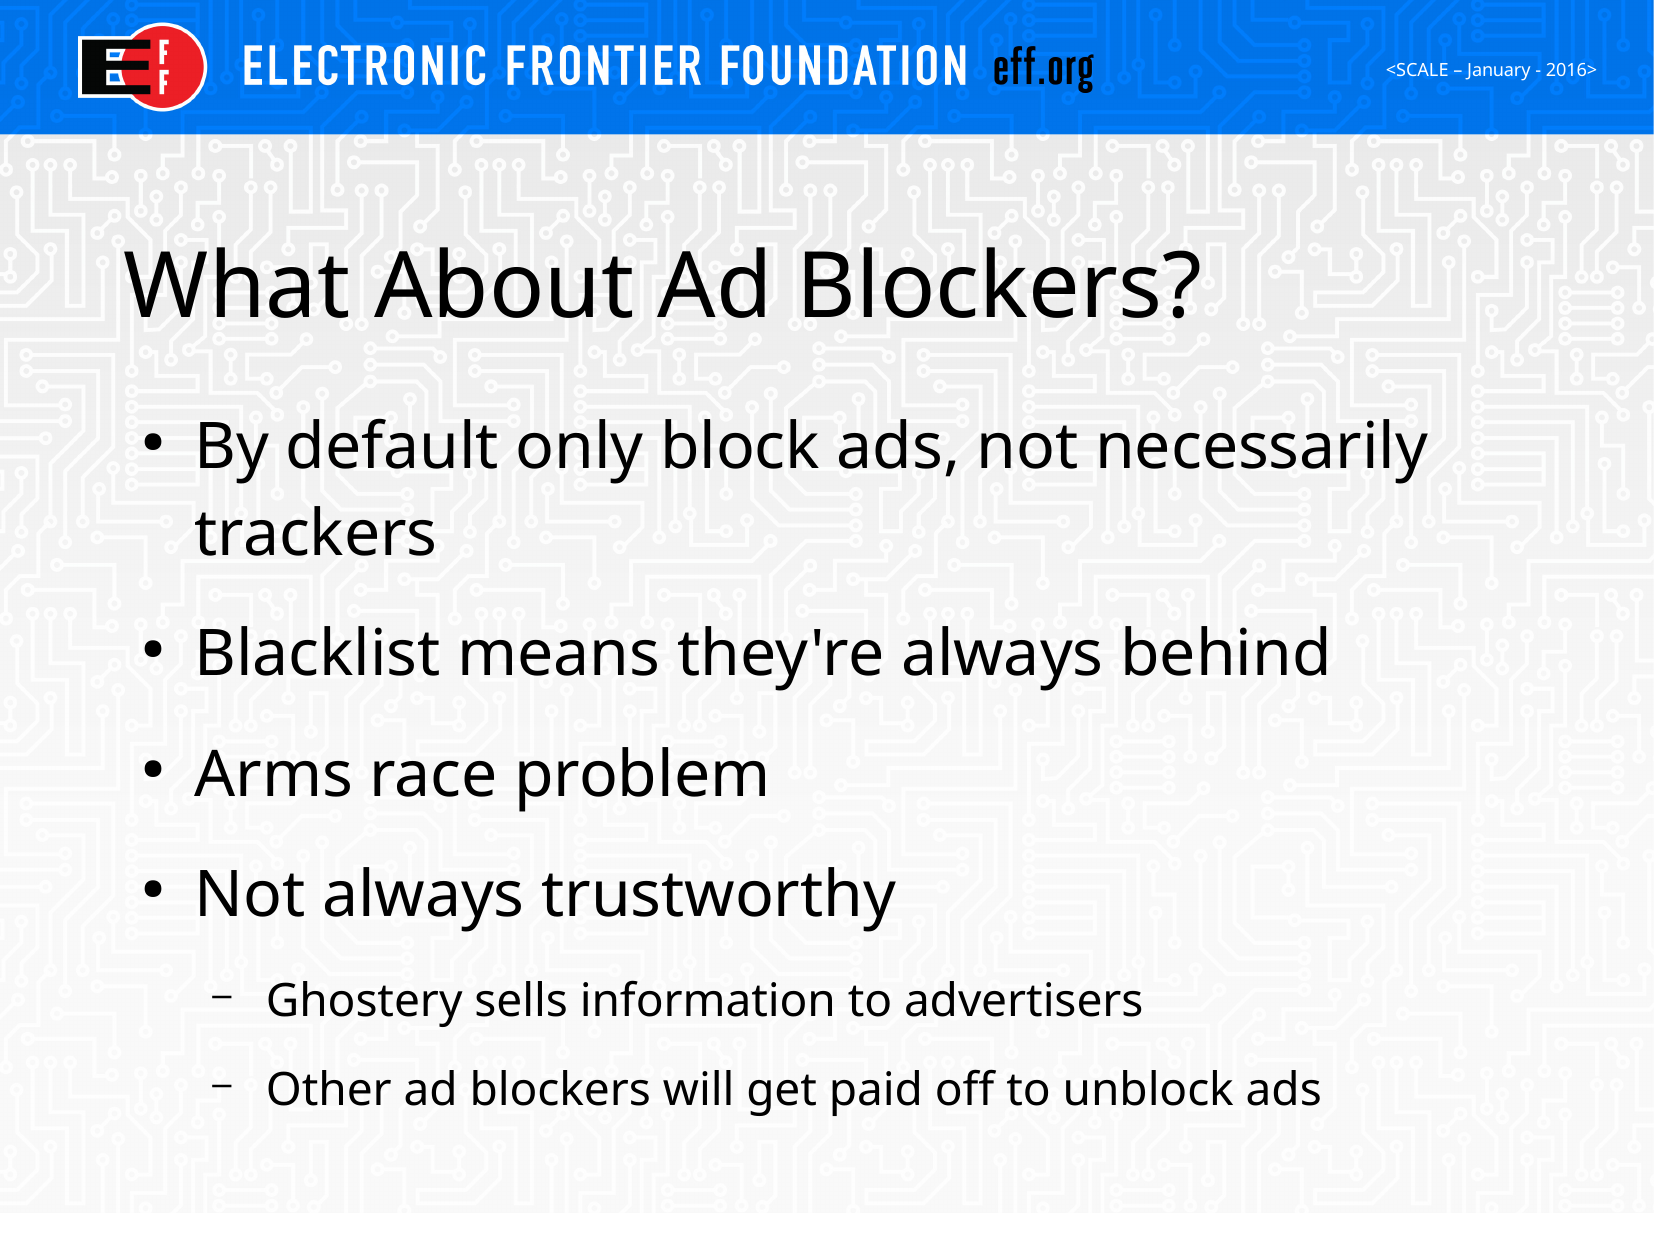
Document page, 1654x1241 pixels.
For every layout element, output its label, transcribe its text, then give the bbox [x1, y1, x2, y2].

picture [0, 0, 1654, 1213]
title What About Ad Blockers? [124, 179, 1530, 386]
list By default only block ads, not necessarily trackers Blacklist means they're always behind Arms race problem Not always trustworthy Ghostery sells information to advertisers Other ad blockers will get paid off to unblock ads [124, 399, 1530, 1144]
